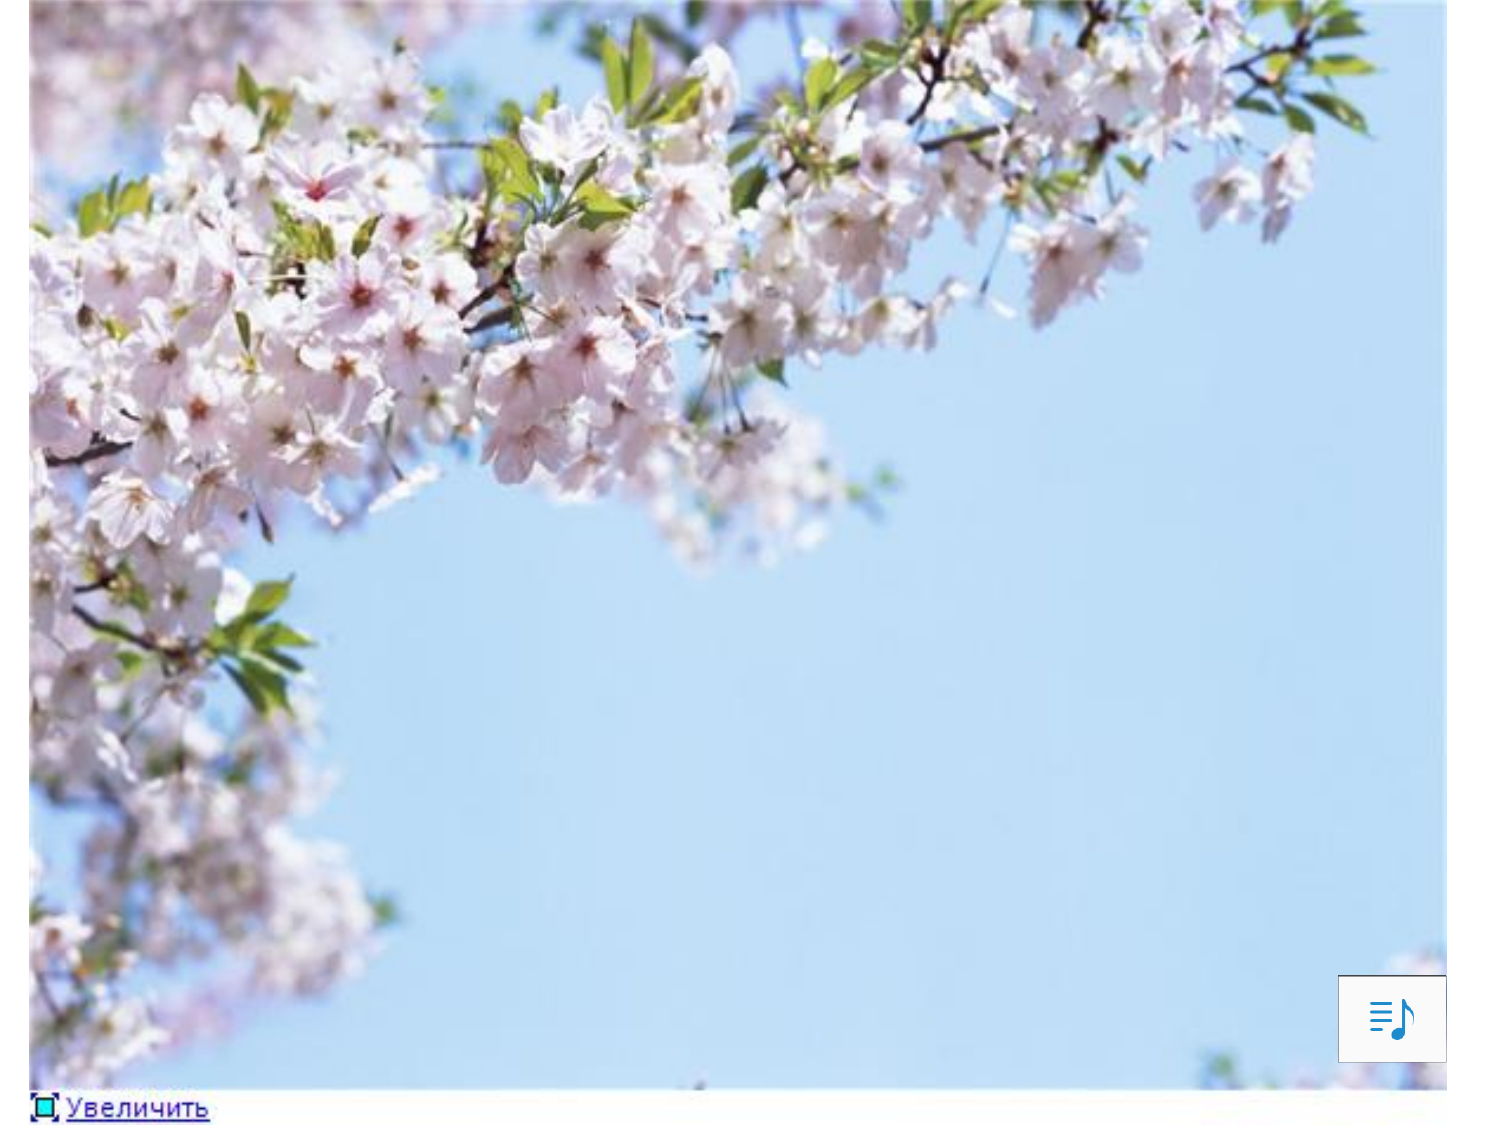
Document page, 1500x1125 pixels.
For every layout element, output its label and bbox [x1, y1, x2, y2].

text_box [1337, 974, 1447, 1063]
picture [29, 0, 1447, 1125]
